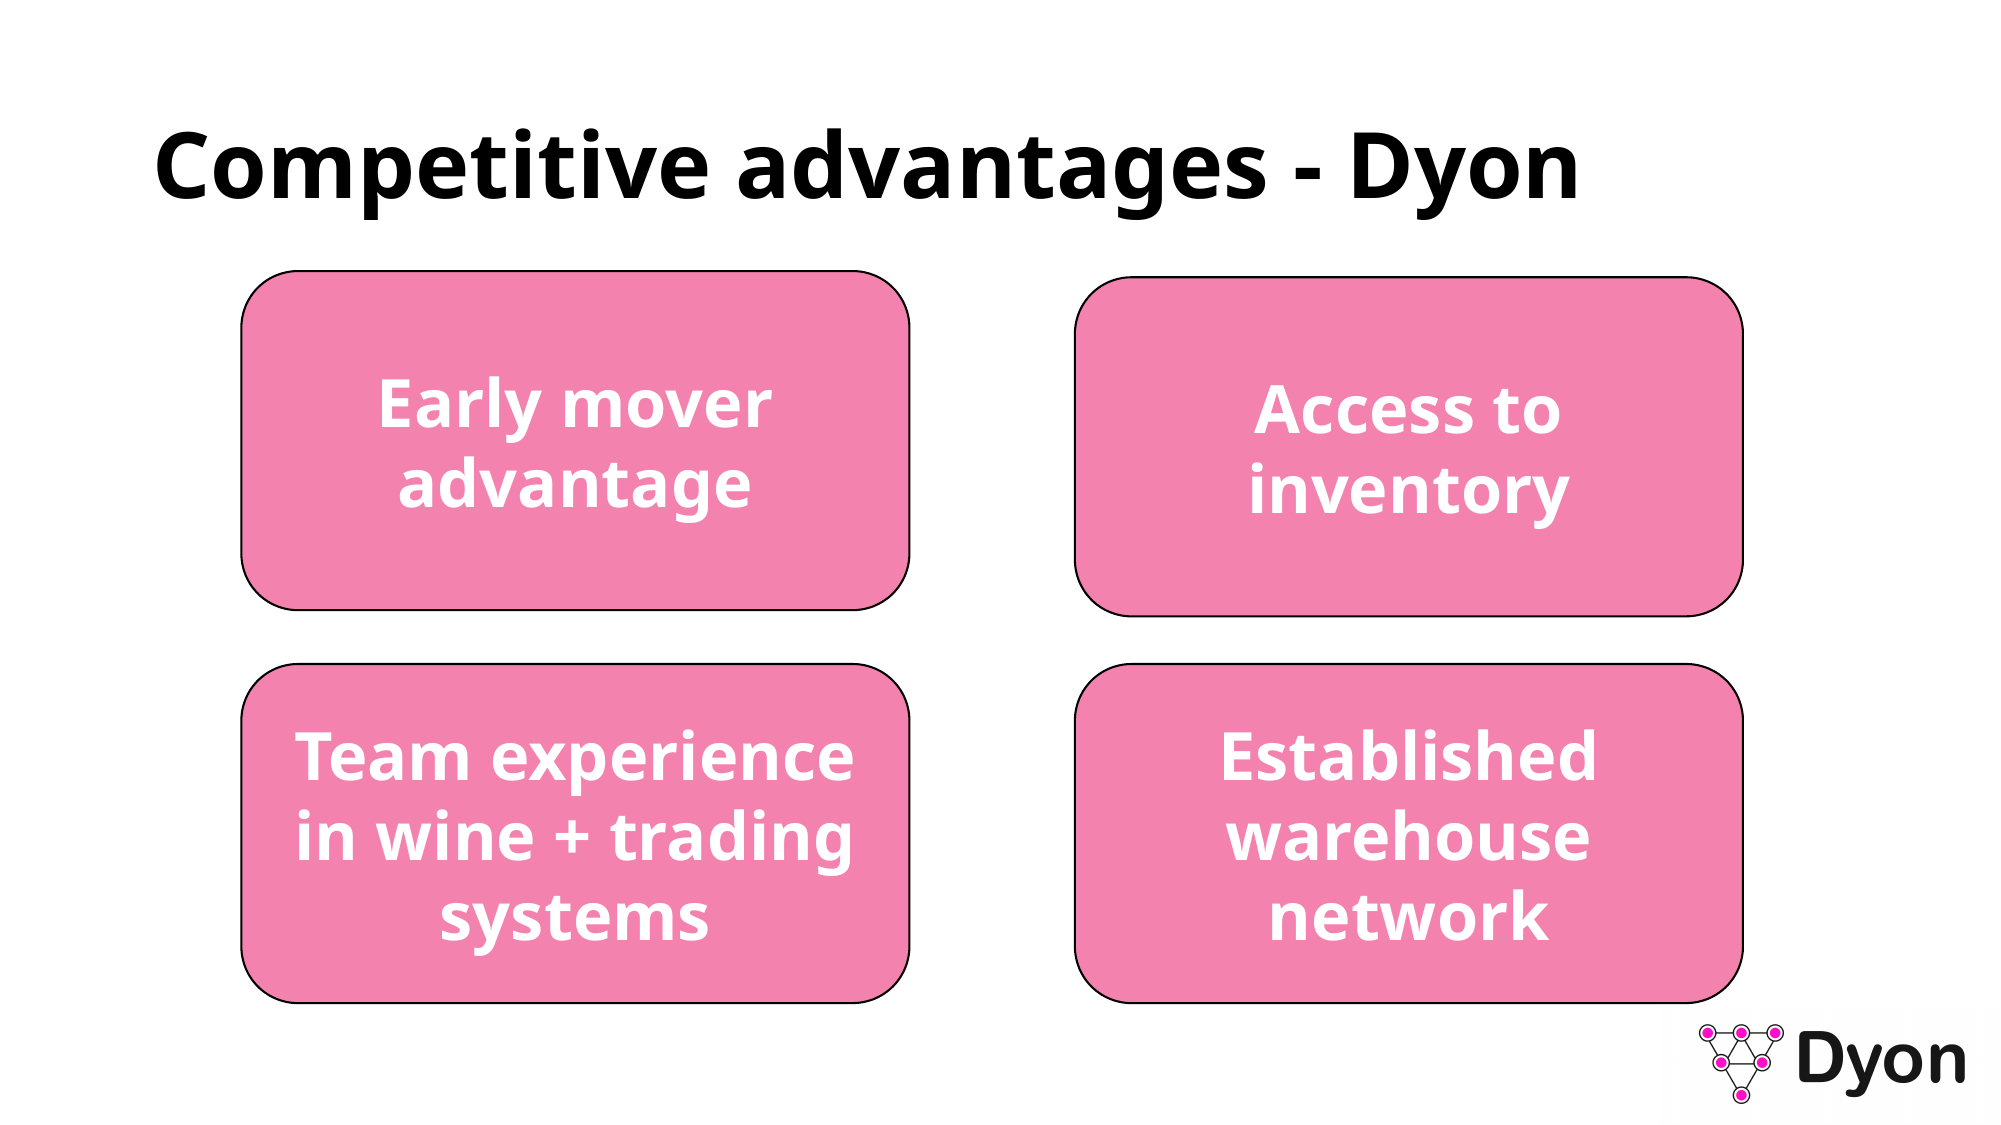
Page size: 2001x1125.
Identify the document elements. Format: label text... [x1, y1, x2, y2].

title Competitive advantages - Dyon [137, 59, 1863, 278]
text_box Team experience in wine + trading systems [241, 664, 910, 1004]
text_box Established warehouse network [1074, 664, 1743, 1004]
text_box Early mover advantage [241, 278, 910, 611]
picture [1659, 1003, 2000, 1125]
text_box Access to inventory [1074, 277, 1743, 617]
